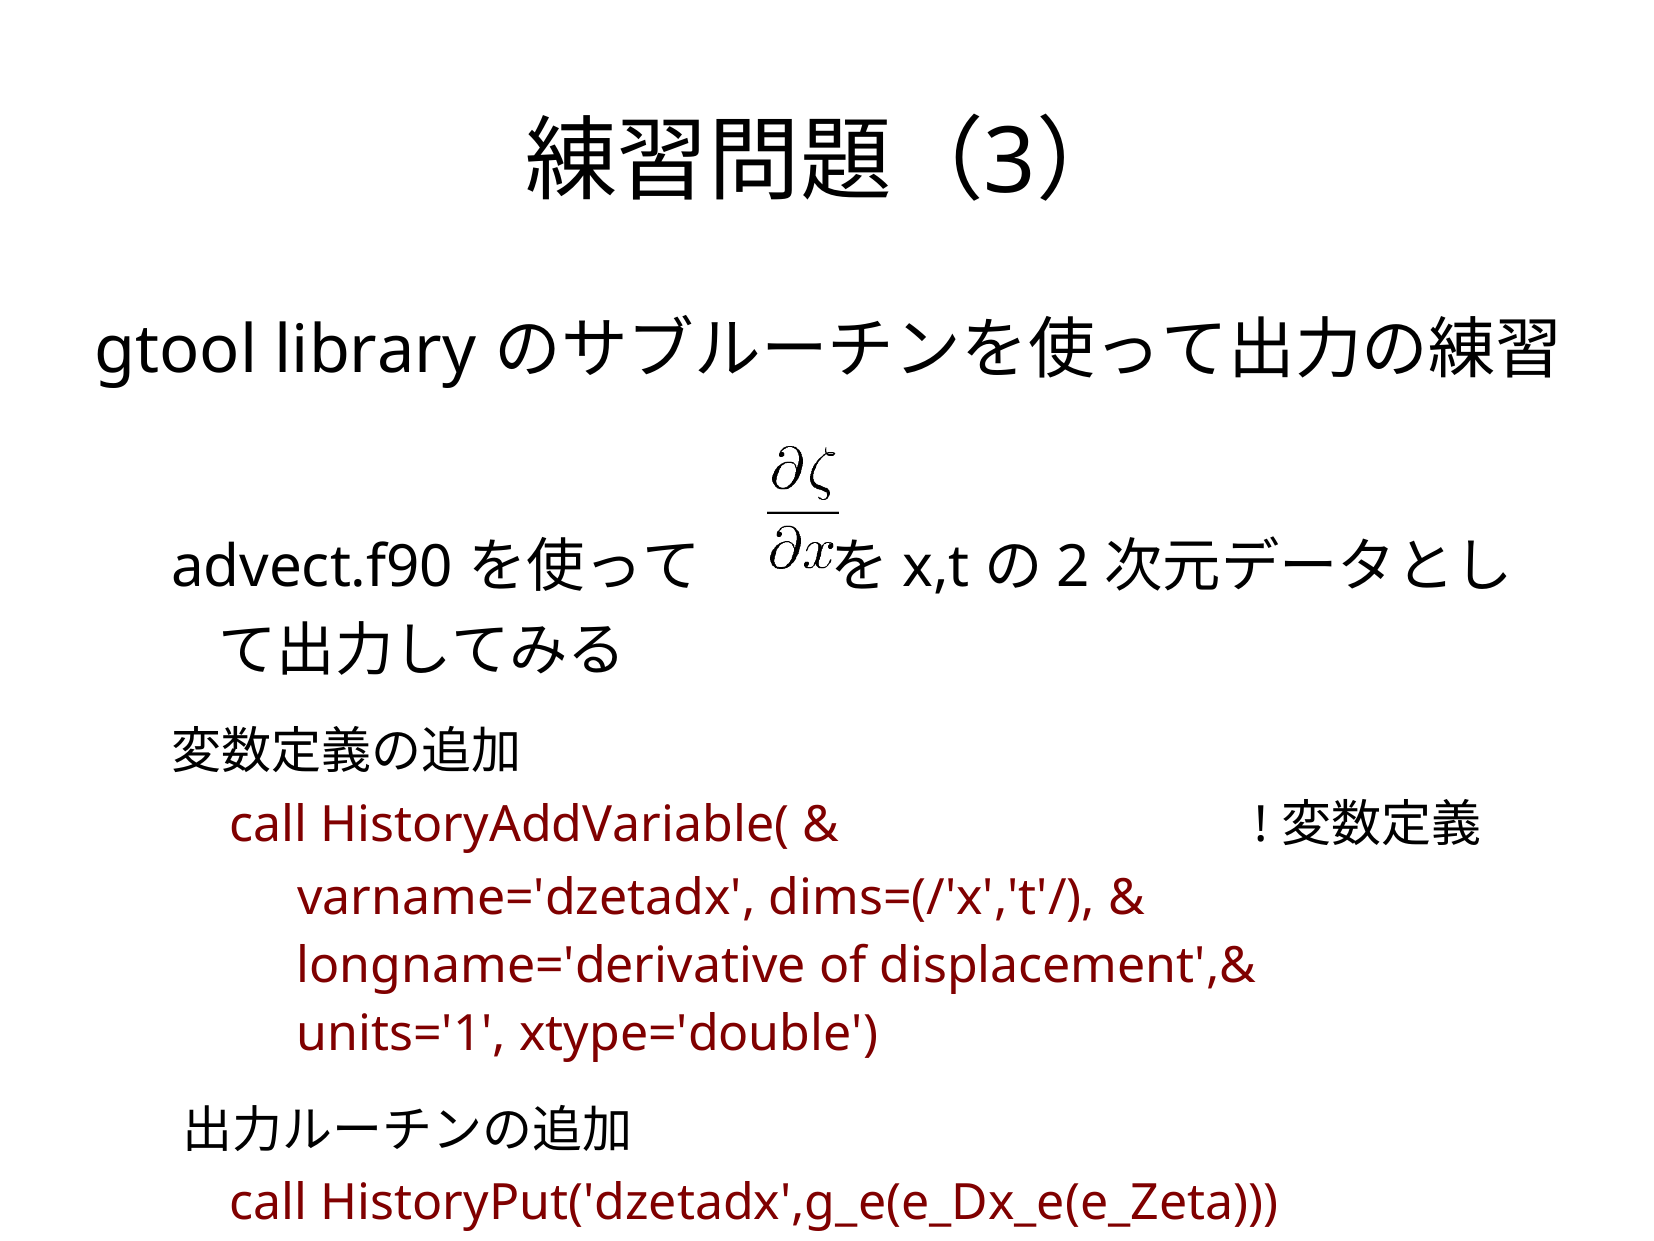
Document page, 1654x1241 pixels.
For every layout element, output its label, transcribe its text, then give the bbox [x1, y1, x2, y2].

title 練習問題（3） [82, 56, 1571, 250]
list gtool library のサブルーチンを使って出力の練習 advect.f90 を使って を x,t の 2 次元データとして出力してみる 変数定義の追加 call HistoryAddVariable( & ! 変数定義 varname='dzetadx', dims=(/'x','t'/), & longname='derivative of displacement',& units='1', xtype='double') 出力ルーチンの追加 call HistoryPut('dzetadx',g_e(e_Dx_e(e_Zeta))) [76, 295, 1565, 1124]
picture [762, 442, 851, 571]
